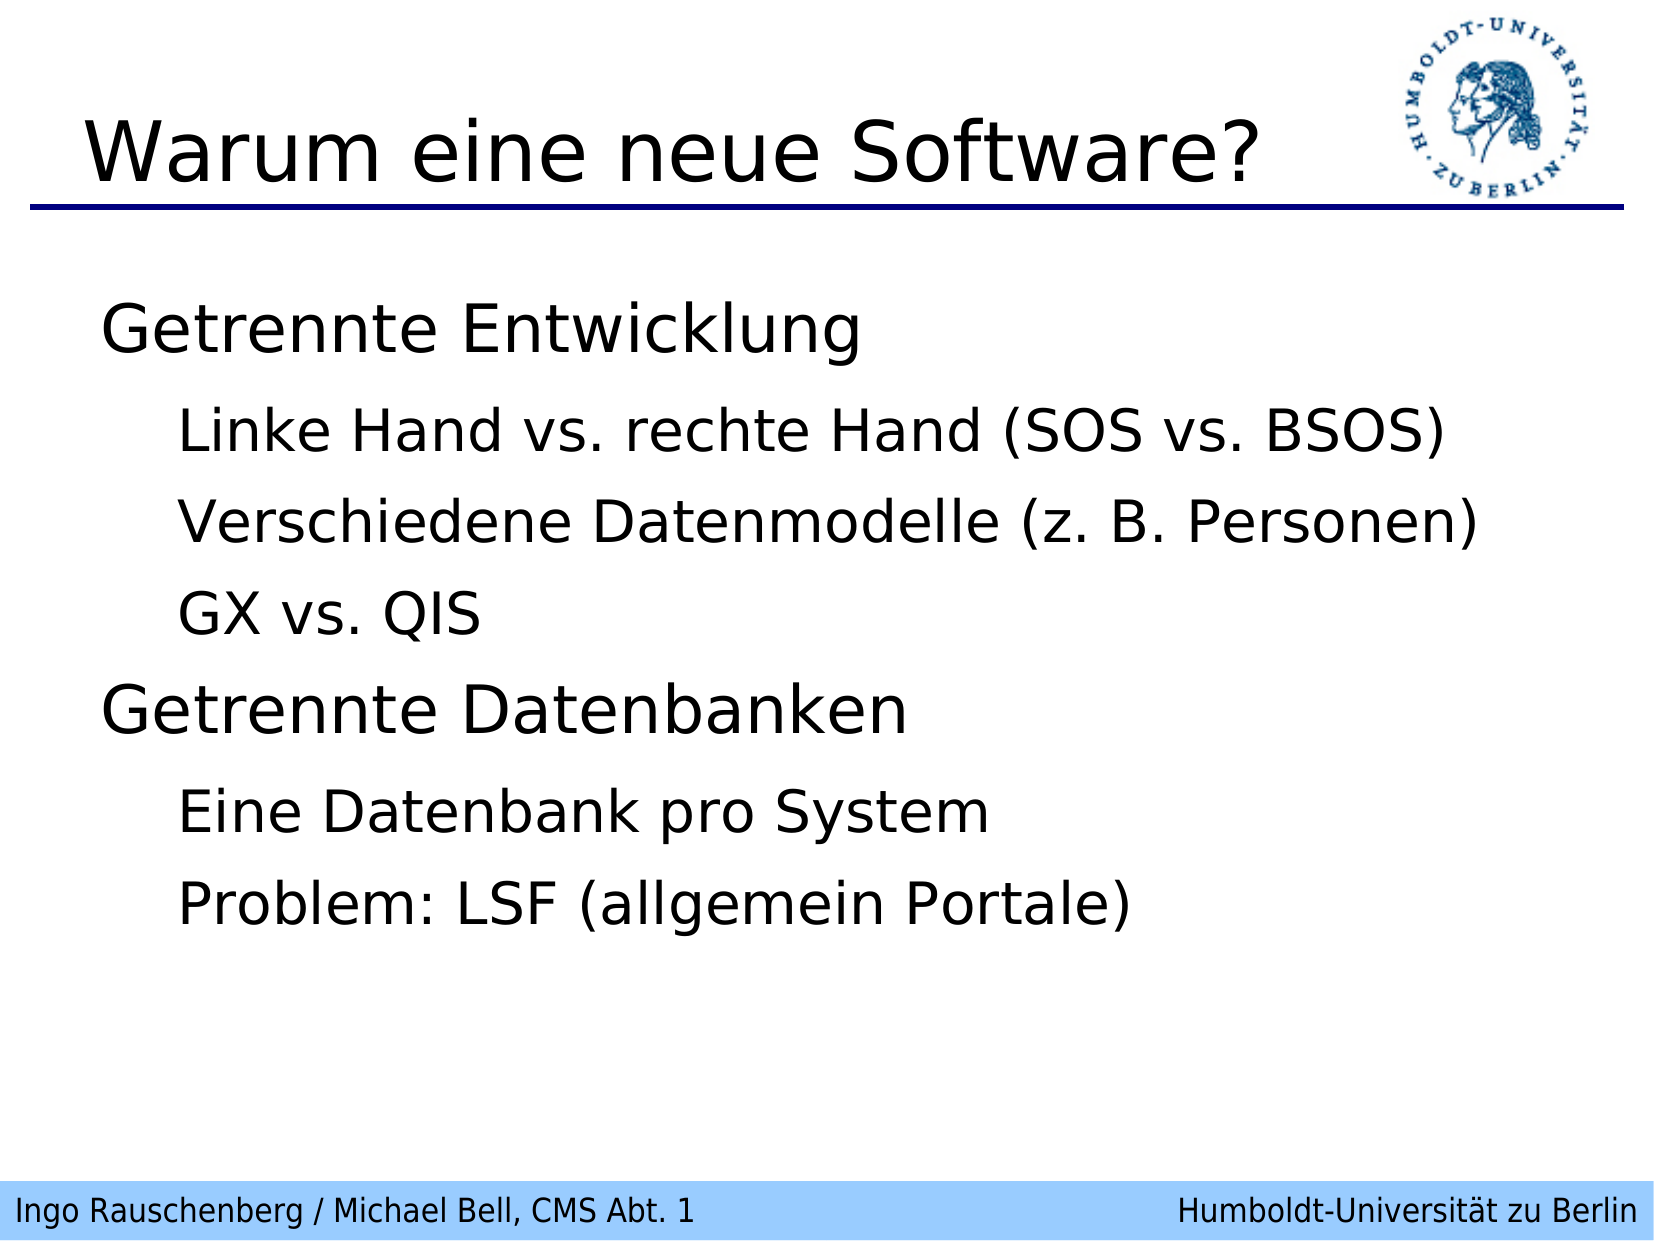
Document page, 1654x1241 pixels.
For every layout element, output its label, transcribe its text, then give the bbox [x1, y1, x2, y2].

list Getrennte Entwicklung Linke Hand vs. rechte Hand (SOS vs. BSOS) Verschiedene Datenmodelle (z. B. Personen) GX vs. QIS Getrennte Datenbanken Eine Datenbank pro System Problem: LSF (allgemein Portale) [82, 290, 1571, 1094]
text_box Ingo Rauschenberg / Michael Bell, CMS Abt. 1 [0, 1181, 826, 1241]
text_box Humboldt-Universität zu Berlin [826, 1181, 1654, 1241]
picture [1398, 10, 1595, 204]
title Warum eine neue Software? [82, 56, 1571, 250]
